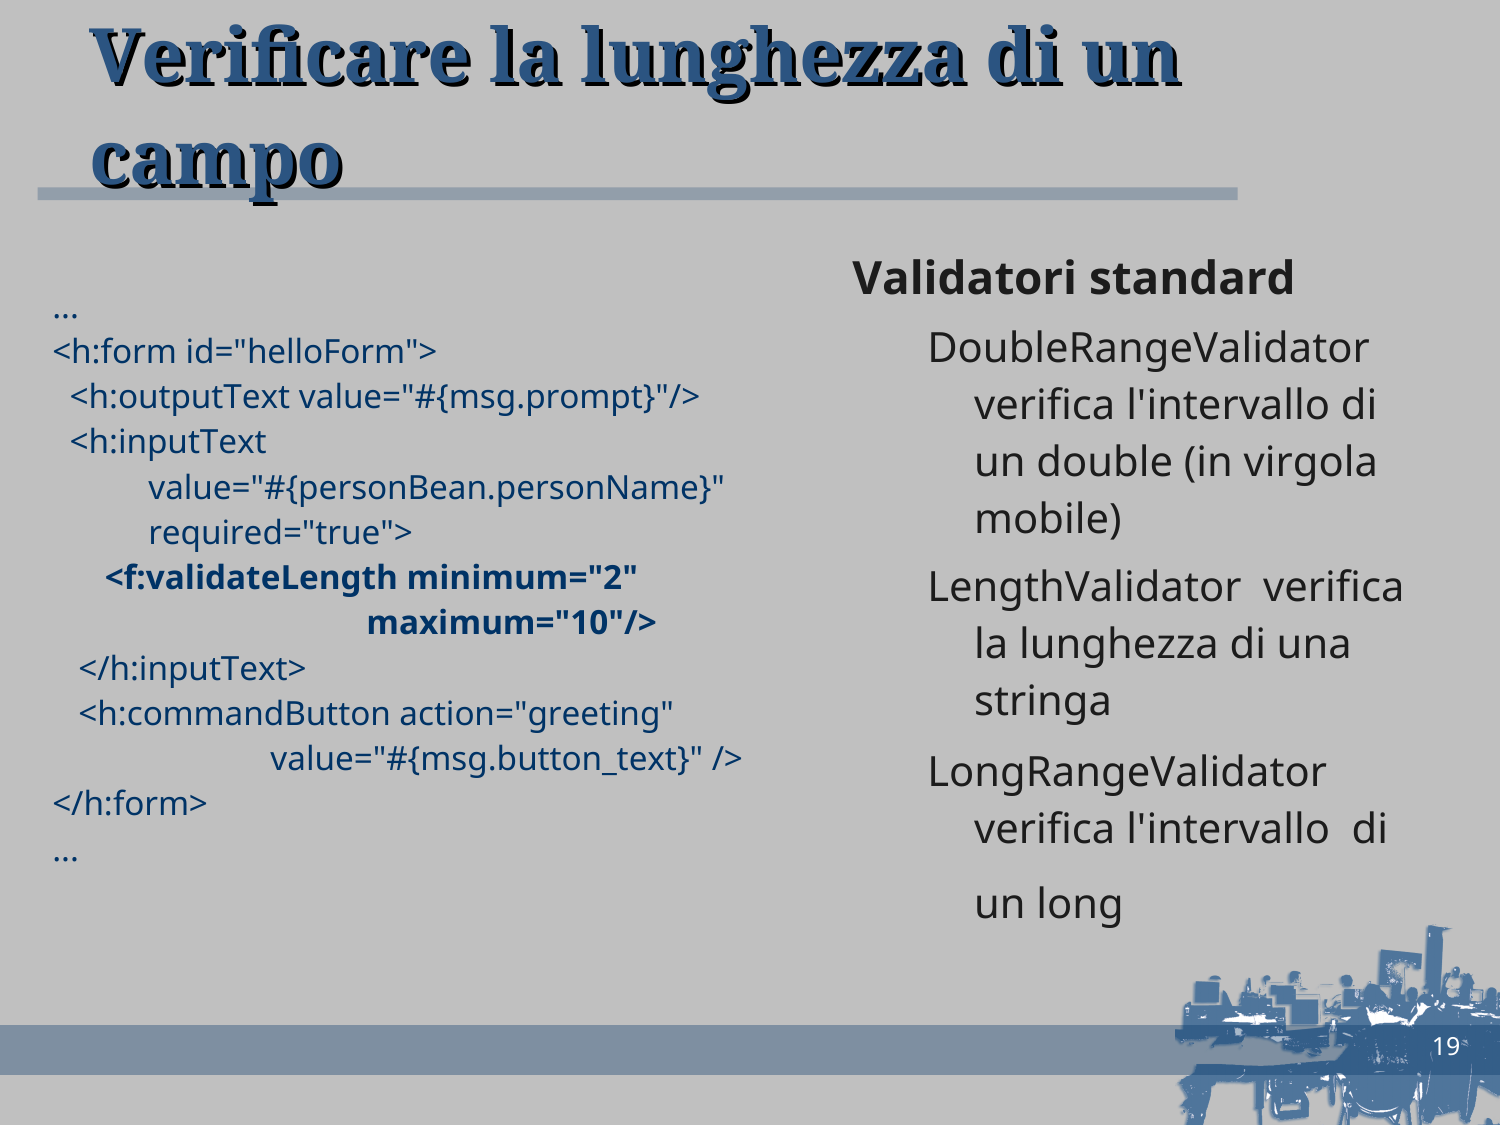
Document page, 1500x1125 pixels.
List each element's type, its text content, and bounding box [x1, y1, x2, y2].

list Validatori standard DoubleRangeValidator verifica l'intervallo di un double (in virgola mobile) LengthValidator verifica la lunghezza di una stringa LongRangeValidator verifica l'intervallo di un long [837, 237, 1426, 1006]
title Verificare la lunghezza di un campo [75, 41, 1426, 168]
text_box ... <h:form id="helloForm"> <h:outputText value="#{msg.prompt}"/> <h:inputText value="#{personBean.personName}" required="true"> <f:validateLength minimum="2" maximum="10"/> </h:inputText> <h:commandButton action="greeting" value="#{msg.button_text}" /> </h:form> ... [37, 274, 886, 879]
